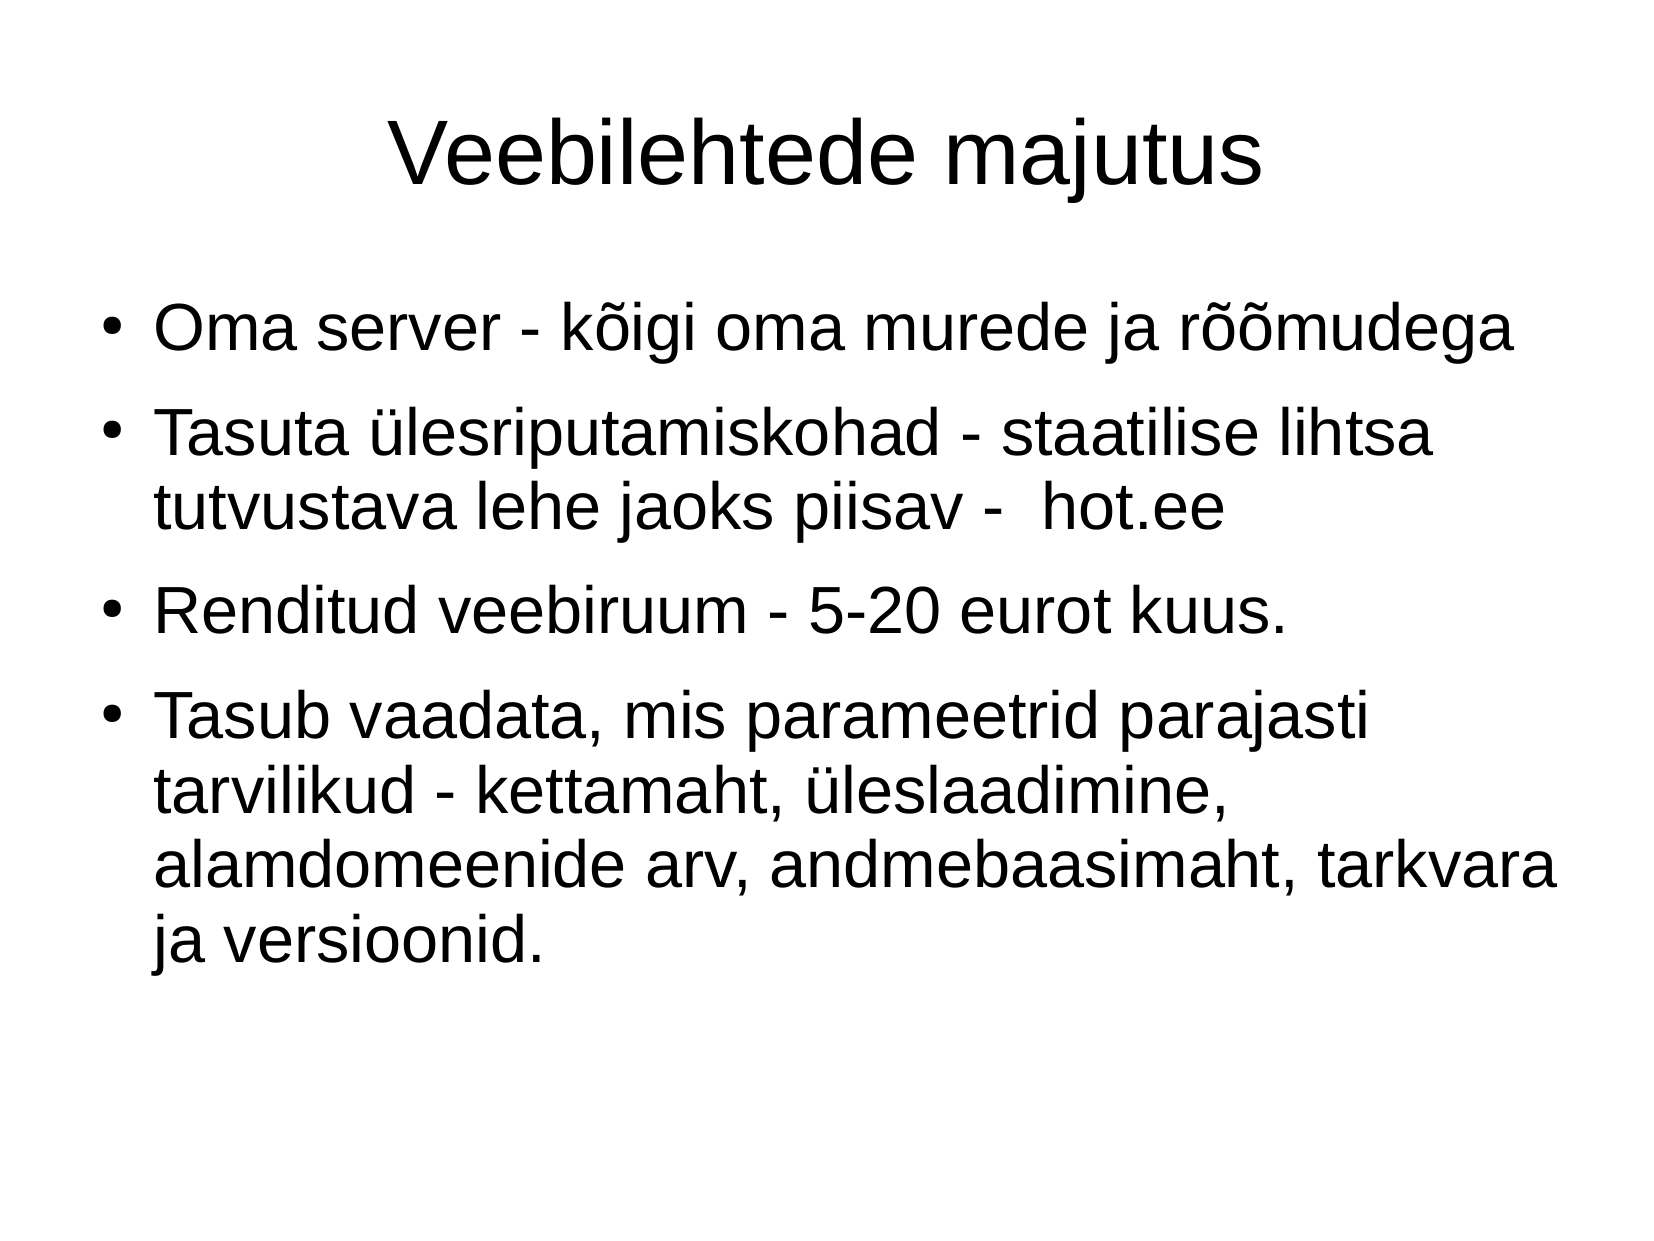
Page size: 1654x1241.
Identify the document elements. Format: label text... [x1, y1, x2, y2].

title Veebilehtede majutus [82, 56, 1571, 250]
list Oma server - kõigi oma murede ja rõõmudega Tasuta ülesriputamiskohad - staatilise lihtsa tutvustava lehe jaoks piisav - hot.ee Renditud veebiruum - 5-20 eurot kuus. Tasub vaadata, mis parameetrid parajasti tarvilikud - kettamaht, üleslaadimine, alamdomeenide arv, andmebaasimaht, tarkvara ja versioonid. [82, 290, 1571, 1094]
